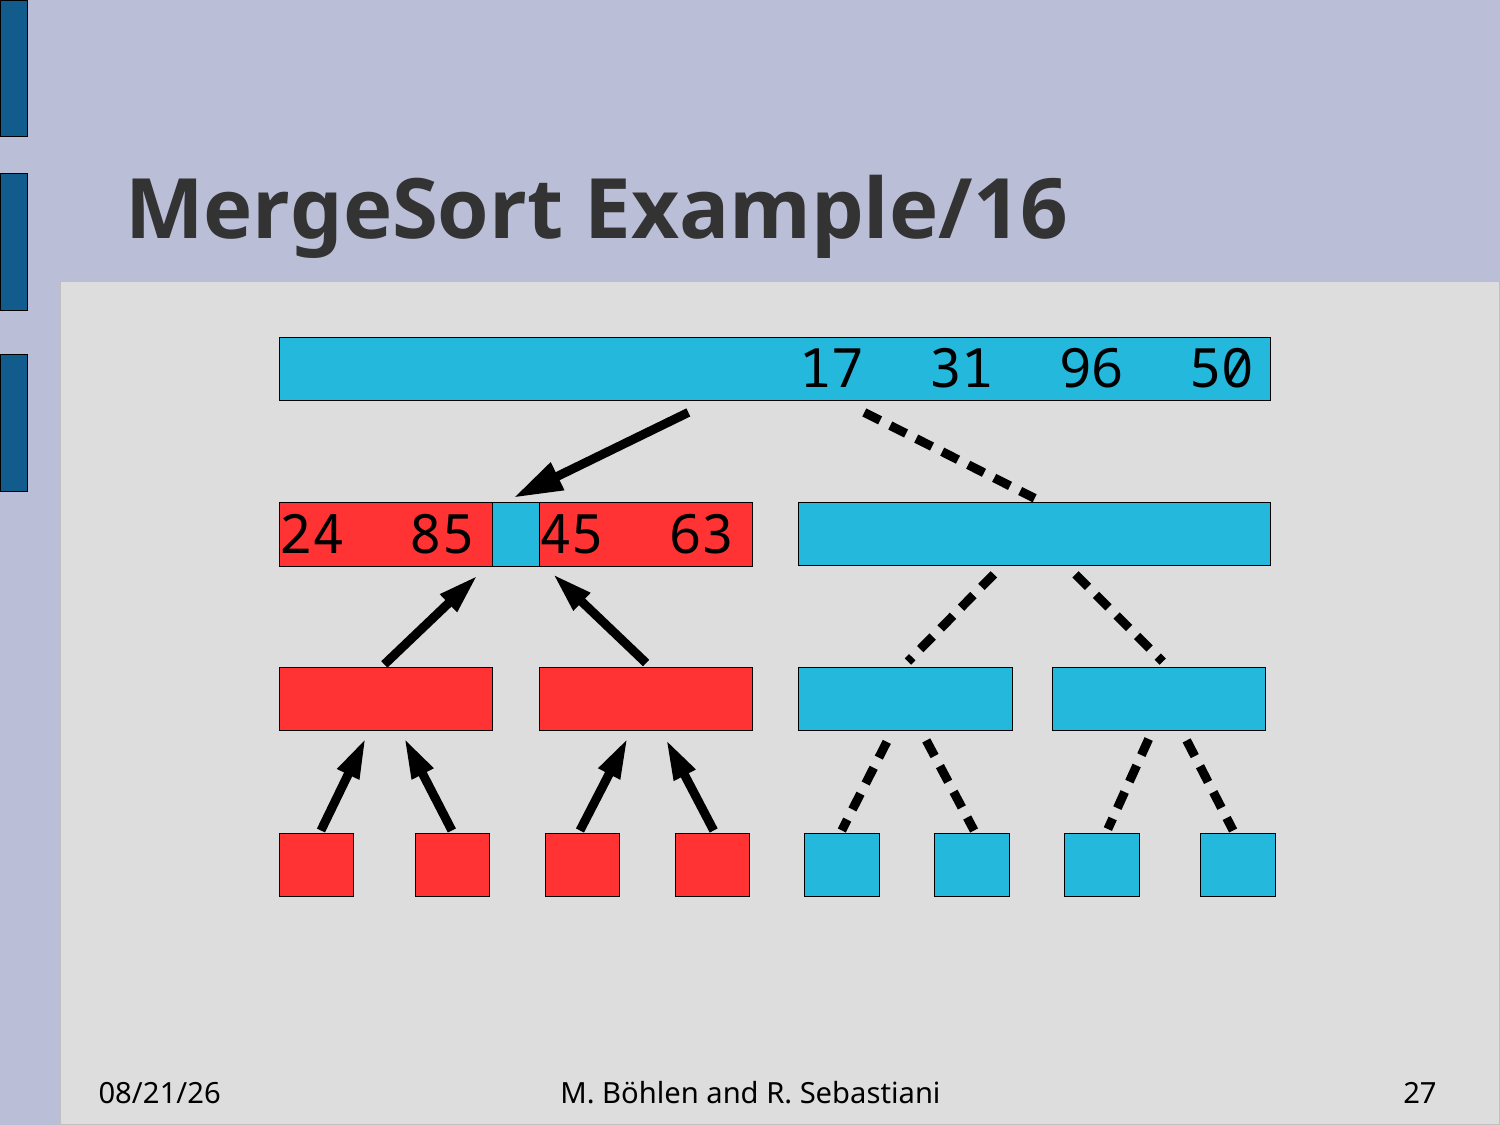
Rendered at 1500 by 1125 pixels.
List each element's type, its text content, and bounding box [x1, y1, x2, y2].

text_box [798, 502, 1271, 566]
text_box [675, 833, 750, 897]
text_box 17 31 96 50 [279, 337, 1271, 401]
text_box [804, 833, 880, 897]
text_box [415, 833, 490, 897]
title MergeSort Example/16 [110, 67, 1392, 271]
text_box 24 85 [279, 502, 493, 566]
text_box [1200, 833, 1276, 897]
text_box [798, 667, 1013, 731]
text_box [934, 833, 1010, 897]
text_box 24 85 [493, 502, 539, 566]
text_box 45 63 [539, 502, 753, 566]
text_box [1064, 833, 1140, 897]
text_box [279, 667, 493, 731]
text_box [1052, 667, 1266, 731]
text_box [279, 833, 354, 897]
text_box [539, 667, 753, 731]
text_box [545, 833, 620, 897]
